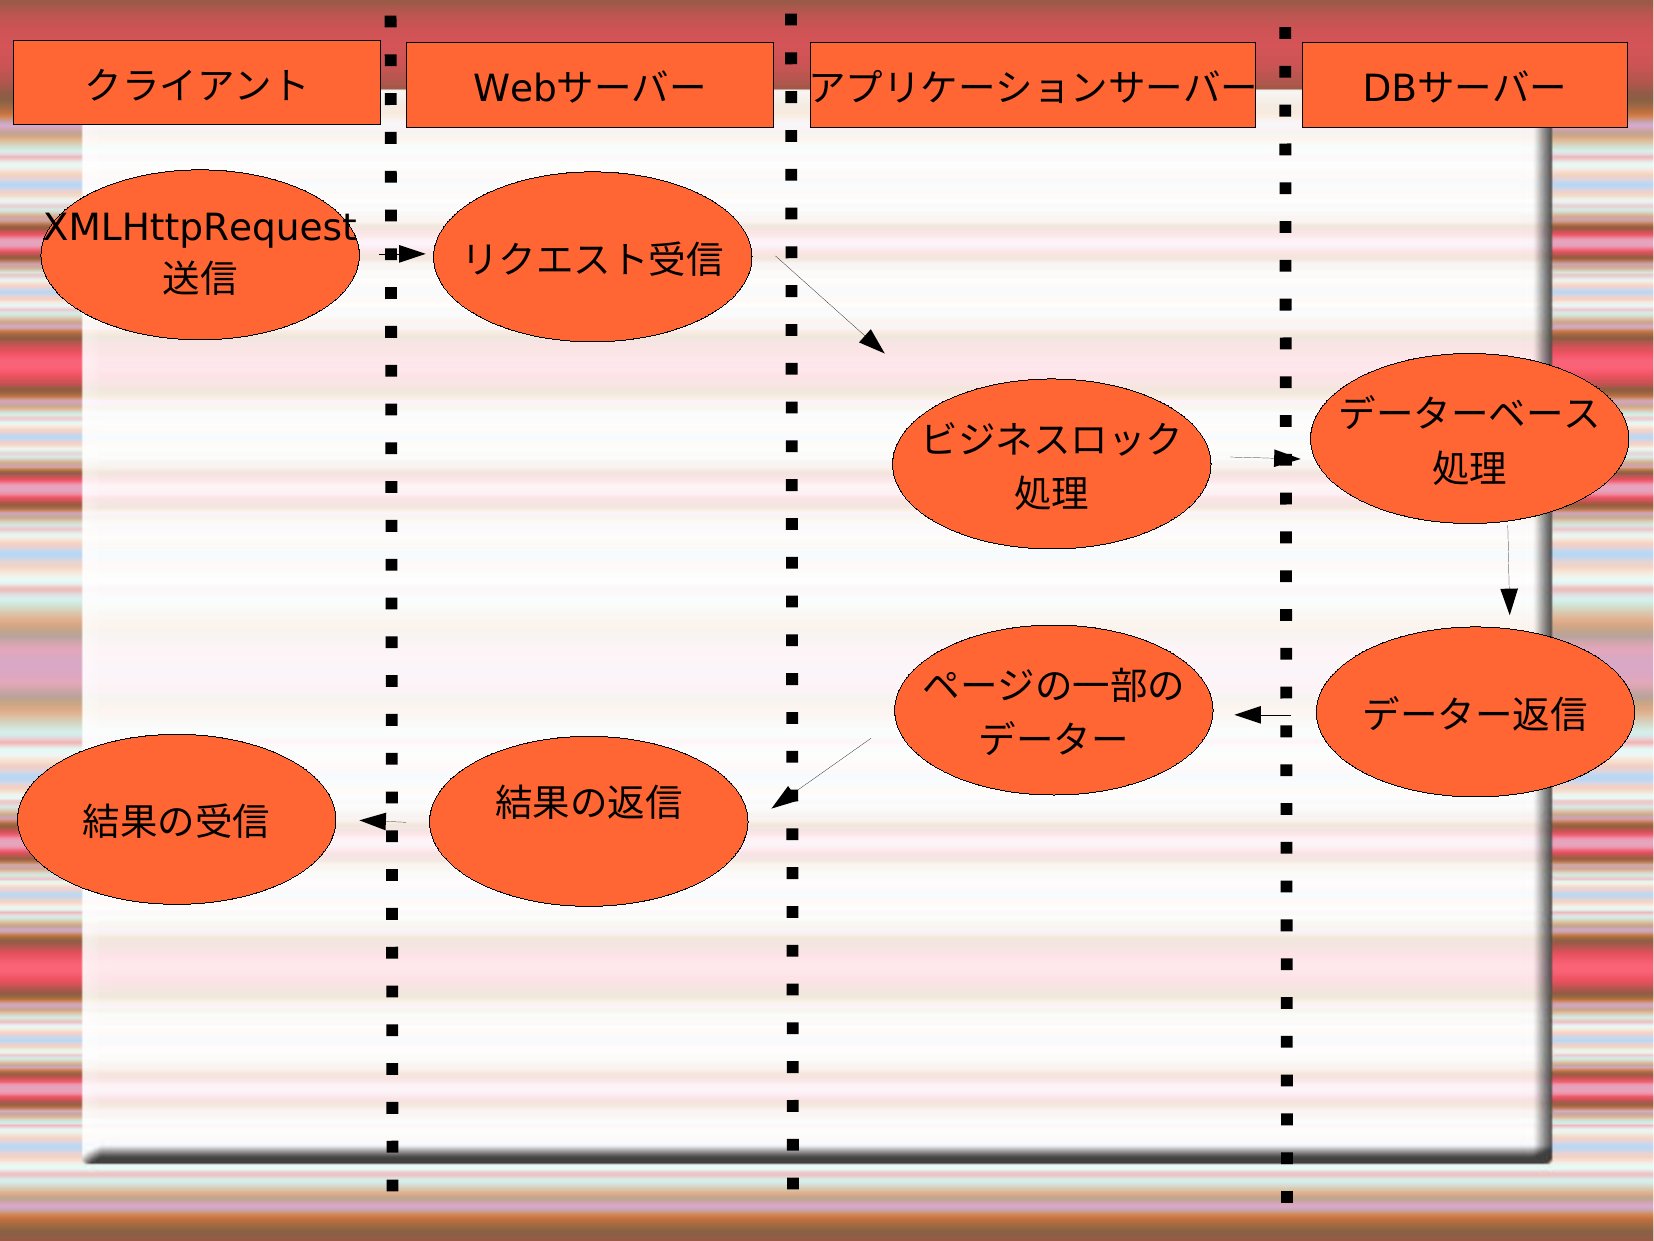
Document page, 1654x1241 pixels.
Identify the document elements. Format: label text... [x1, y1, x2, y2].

text_box ページの一部の データー [894, 625, 1214, 796]
text_box XMLHttpRequest 送信 [40, 169, 360, 340]
text_box ビジネスロック 処理 [892, 378, 1212, 549]
text_box クライアント [13, 40, 381, 125]
text_box アプリケーションサーバー [810, 42, 1256, 128]
text_box Webサーバー [406, 42, 774, 128]
text_box DBサーバー [1302, 42, 1628, 128]
text_box 結果の受信 [17, 734, 336, 905]
text_box リクエスト受信 [433, 171, 753, 342]
picture [0, 0, 1654, 1241]
text_box データー返信 [1316, 626, 1635, 797]
text_box 結果の返信 [429, 736, 749, 907]
text_box データーベース 処理 [1310, 353, 1629, 524]
